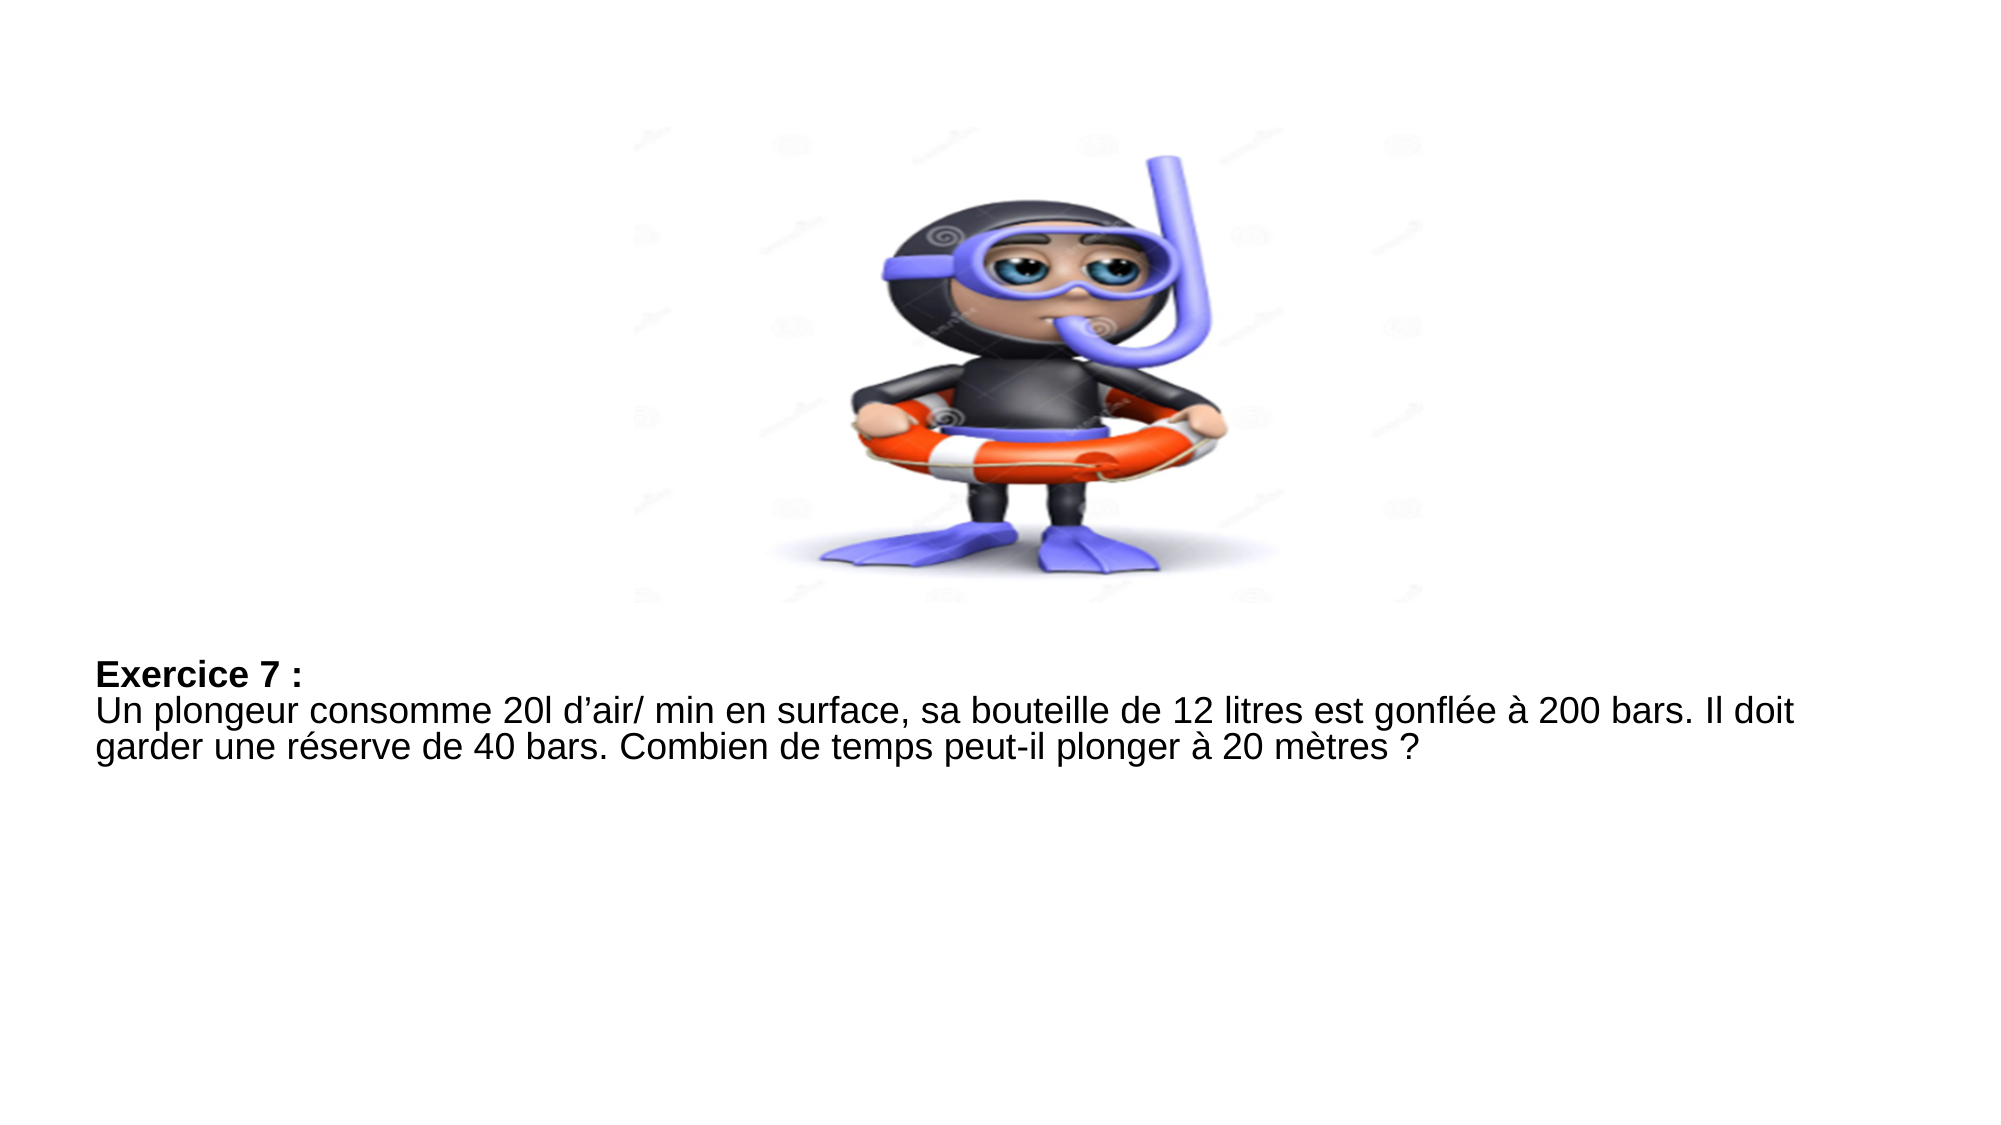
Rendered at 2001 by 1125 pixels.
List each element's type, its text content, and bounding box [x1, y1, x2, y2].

text_box Exercice 7 : Un plongeur consomme 20l d’air/ min en surface, sa bouteille de 12 litres est gonflée à 200 bars. Il doit garder une réserve de 40 bars. Combien de temps peut-il plonger à 20 mètres ? [80, 577, 1920, 879]
picture [634, 127, 1423, 603]
